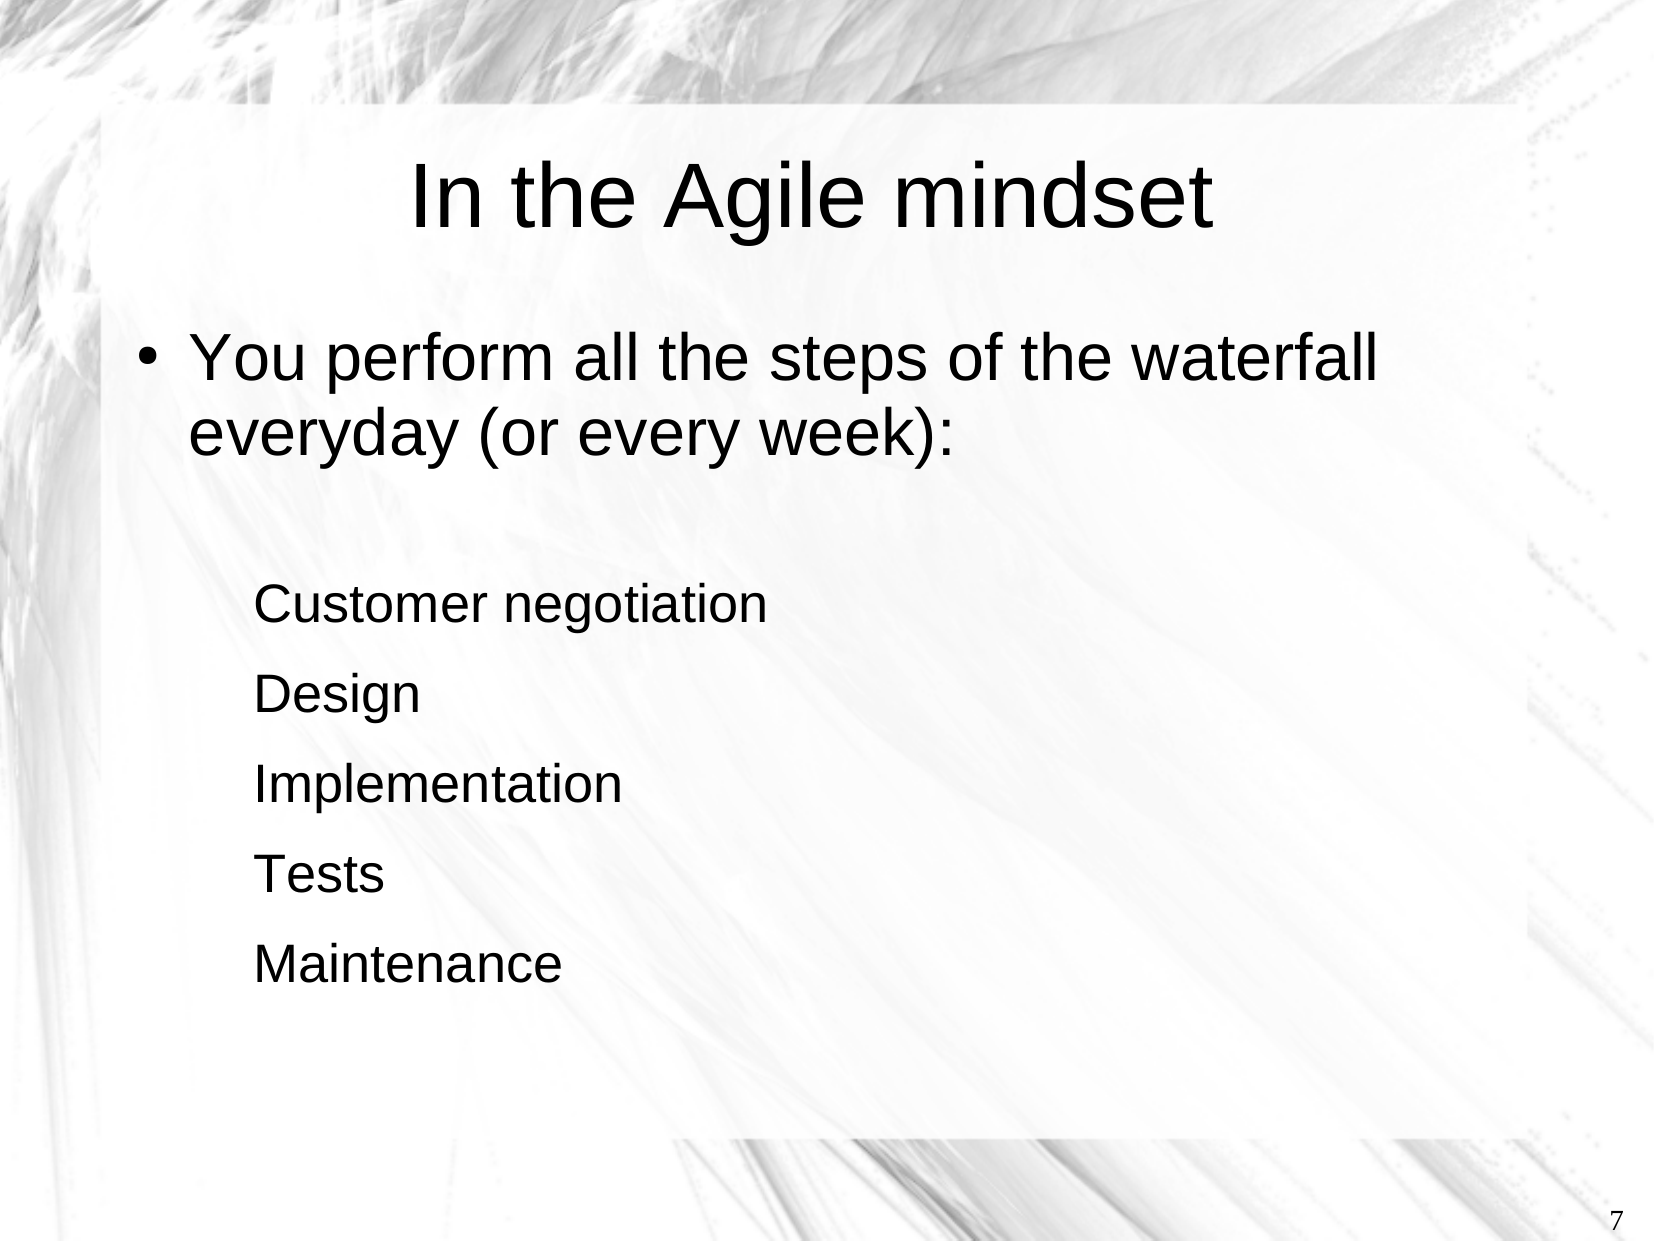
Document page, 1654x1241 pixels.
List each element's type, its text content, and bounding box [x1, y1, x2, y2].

picture [0, 0, 1654, 1241]
list You perform all the steps of the waterfall everyday (or every week): Customer negotiation Design Implementation Tests Maintenance [118, 319, 1571, 1084]
title In the Agile mindset [118, 112, 1506, 281]
